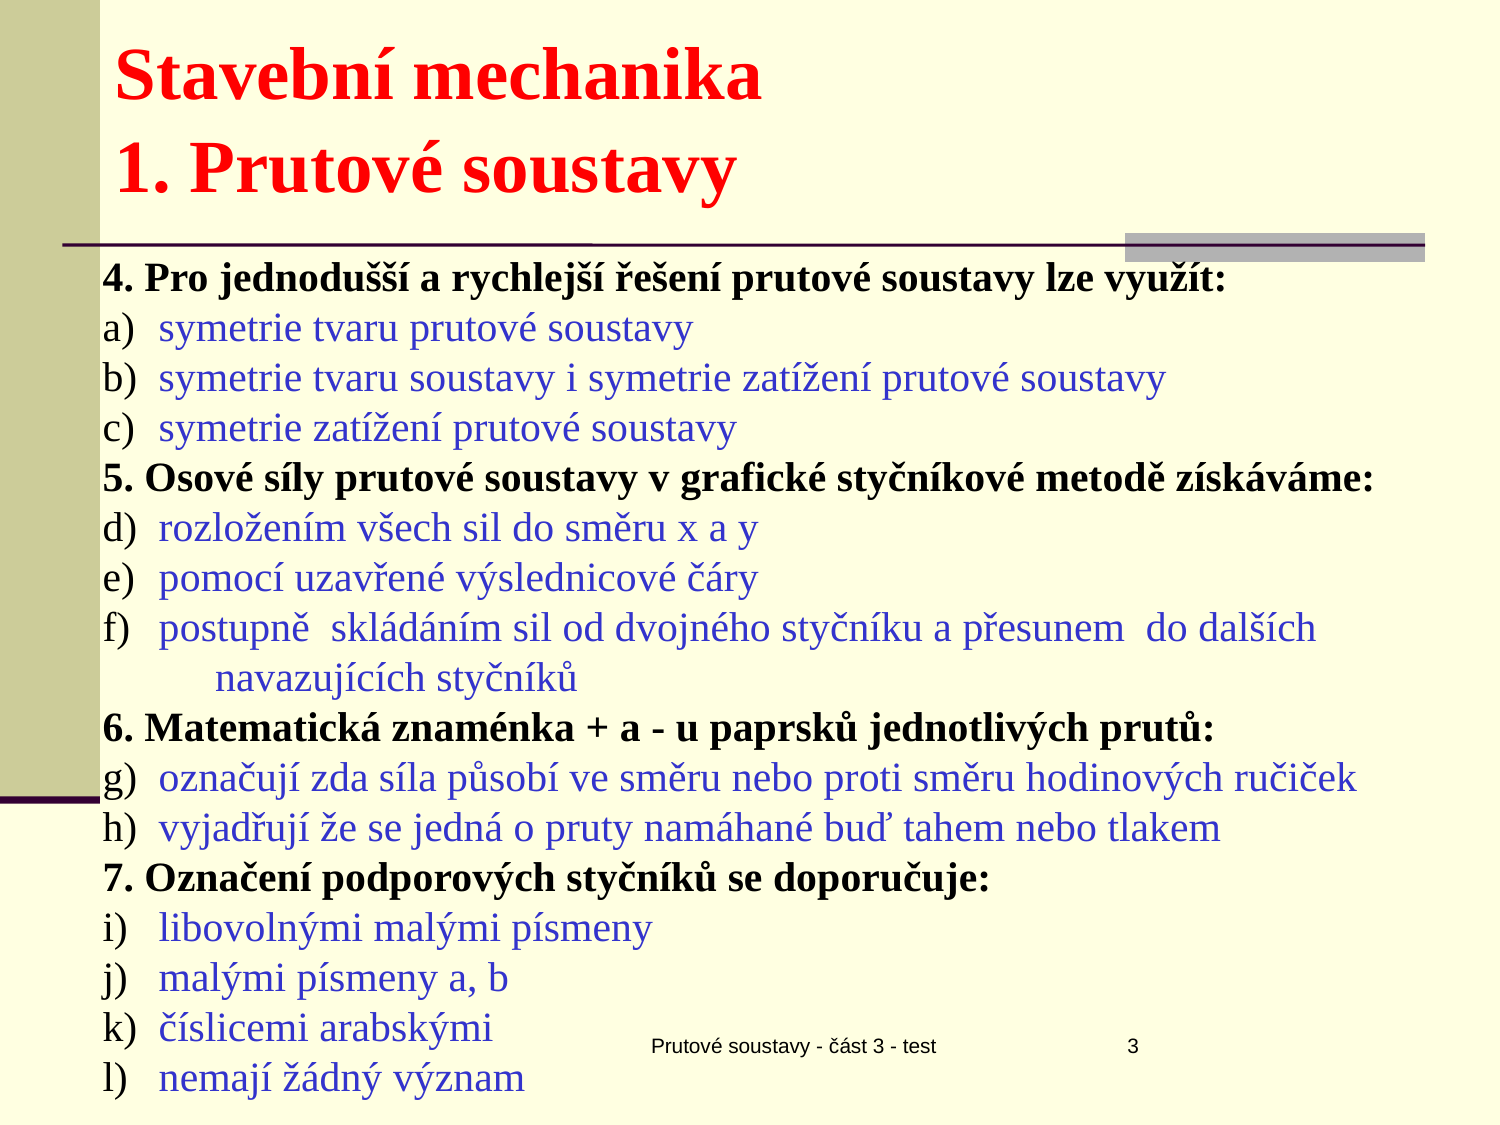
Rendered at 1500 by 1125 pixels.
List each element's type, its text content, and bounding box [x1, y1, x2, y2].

text_box 1. Prutové soustavy [100, 69, 1375, 257]
text_box 4. Pro jednodušší a rychlejší řešení prutové soustavy lze využít: symetrie tvaru prutové soustavy symetrie tvaru soustavy i symetrie zatížení prutové soustavy symetrie zatížení prutové soustavy 5. Osové síly prutové soustavy v grafické styčníkové metodě získáváme: rozložením všech sil do směru x a y pomocí uzavřené výslednicové čáry postupně skládáním sil od dvojného styčníku a přesunem do dalších navazujících styčníků 6. Matematická znaménka + a - u paprsků jednotlivých prutů: označují zda síla působí ve směru nebo proti směru hodinových ručiček vyjadřují že se jedná o pruty namáhané buď tahem nebo tlakem 7. Označení podporových styčníků se doporučuje: libovolnými malými písmeny malými písmeny a, b číslicemi arabskými nemají žádný význam [87, 242, 1500, 1108]
text_box Stavební mechanika [99, 16, 793, 122]
